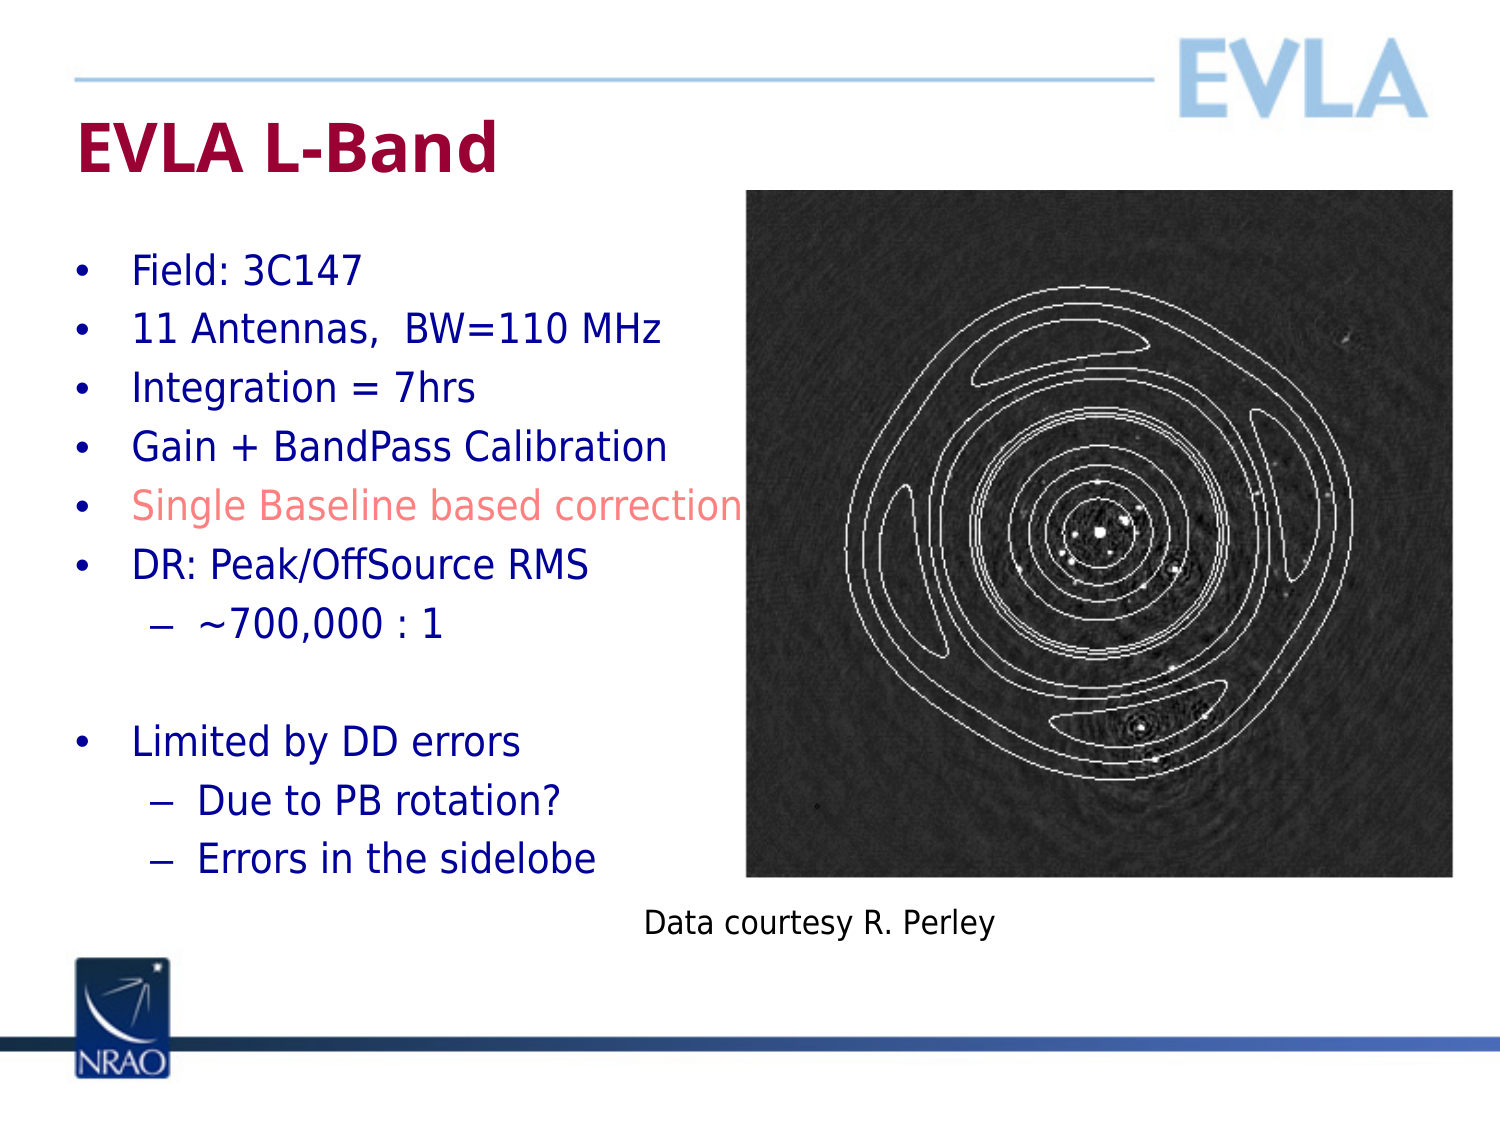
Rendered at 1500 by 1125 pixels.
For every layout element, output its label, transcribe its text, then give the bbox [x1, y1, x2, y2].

list Field: 3C147 11 Antennas, BW=110 MHz Integration = 7hrs Gain + BandPass Calibration Single Baseline based correction DR: Peak/OffSource RMS ~700,000 : 1 Limited by DD errors Due to PB rotation? Errors in the sidelobe [75, 246, 1426, 1006]
text_box Data courtesy R. Perley [628, 895, 1004, 950]
title EVLA L-Band [75, 83, 1426, 210]
picture [0, 0, 1500, 1125]
